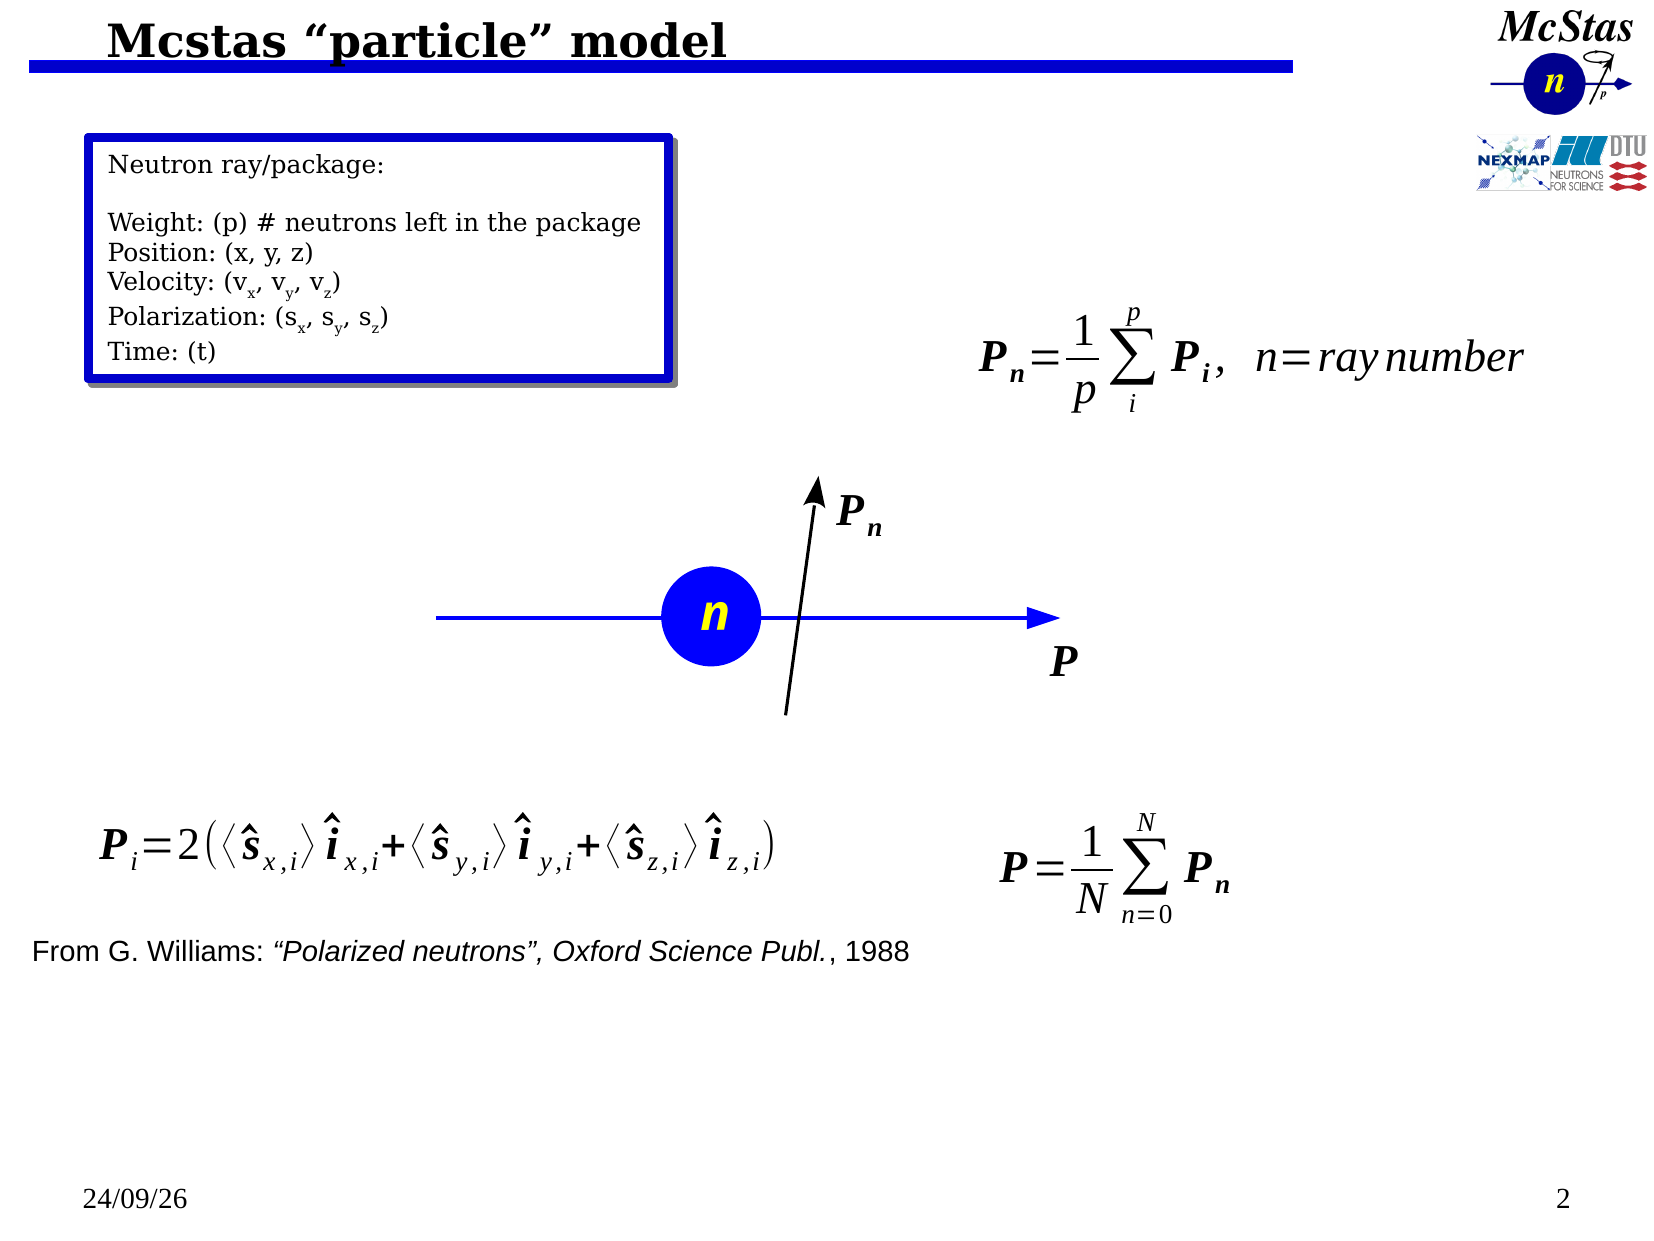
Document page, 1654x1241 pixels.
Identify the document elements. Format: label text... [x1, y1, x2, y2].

title Mcstas “particle” model [106, 11, 1489, 71]
chart [828, 485, 890, 543]
chart [1041, 635, 1087, 687]
text_box From G. Williams: “Polarized neutrons”, Oxford Science Publ., 1988 [17, 927, 1188, 986]
chart [91, 809, 784, 876]
chart [970, 295, 1534, 419]
chart [991, 806, 1237, 930]
text_box Neutron ray/package: Weight: (p) # neutrons left in the package Position: (x, y, z) Velocity: (vx, vy, vz) Polarization: (sx, sy, sz) Time: (t) [88, 137, 669, 379]
text_box n [647, 514, 784, 708]
picture [1476, 10, 1647, 191]
